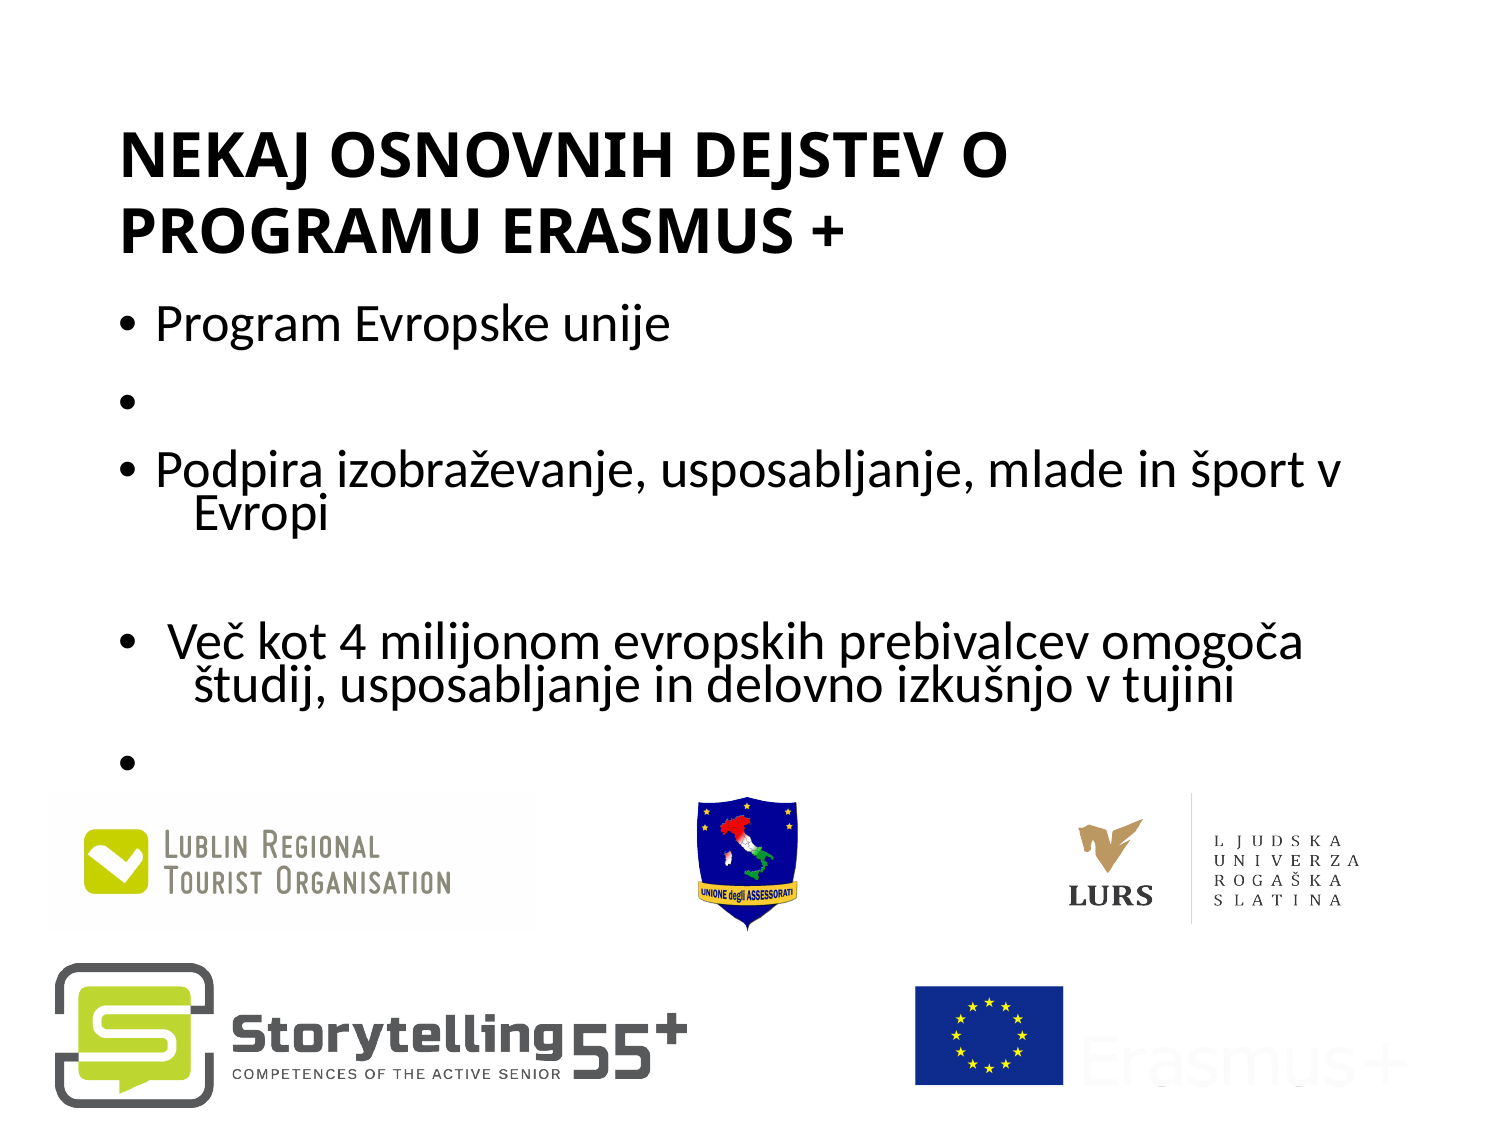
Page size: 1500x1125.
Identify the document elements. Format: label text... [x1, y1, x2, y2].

picture [886, 957, 1435, 1114]
picture [677, 790, 823, 937]
title NEKAJ OSNOVNIH DEJSTEV O PROGRAMU ERASMUS + [103, 107, 1397, 278]
text_box [0, 777, 1500, 947]
picture [55, 963, 687, 1108]
picture [48, 793, 537, 930]
picture [1069, 793, 1359, 924]
list Program Evropske unije Podpira izobraževanje, usposabljanje, mlade in šport v Evropi Več kot 4 milijonom evropskih prebivalcev omogoča študij, usposabljanje in delovno izkušnjo v tujini [103, 299, 1397, 771]
